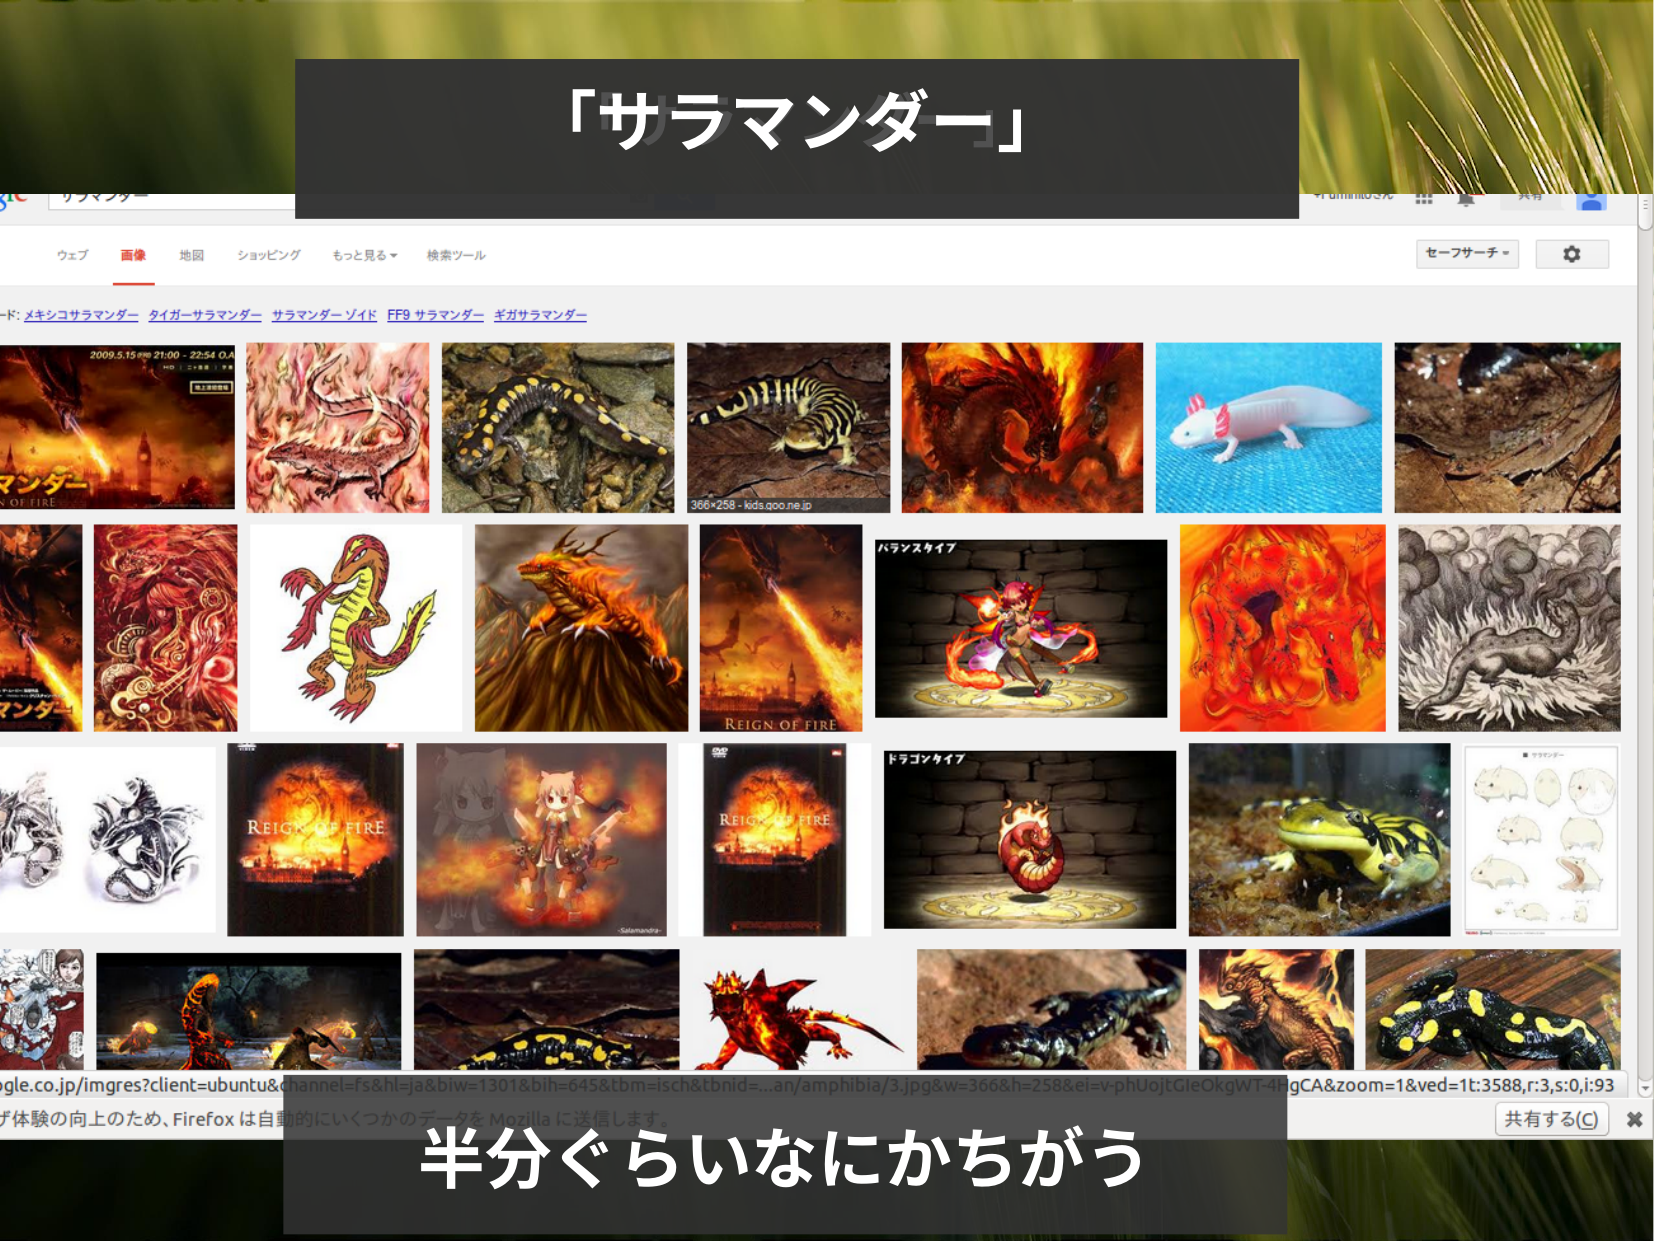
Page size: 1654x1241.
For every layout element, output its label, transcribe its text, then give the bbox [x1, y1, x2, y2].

picture [0, 0, 1654, 1241]
text_box 半分ぐらいなにかちがう [283, 1074, 1288, 1235]
text_box 「サラマンダー」 [295, 59, 1300, 219]
